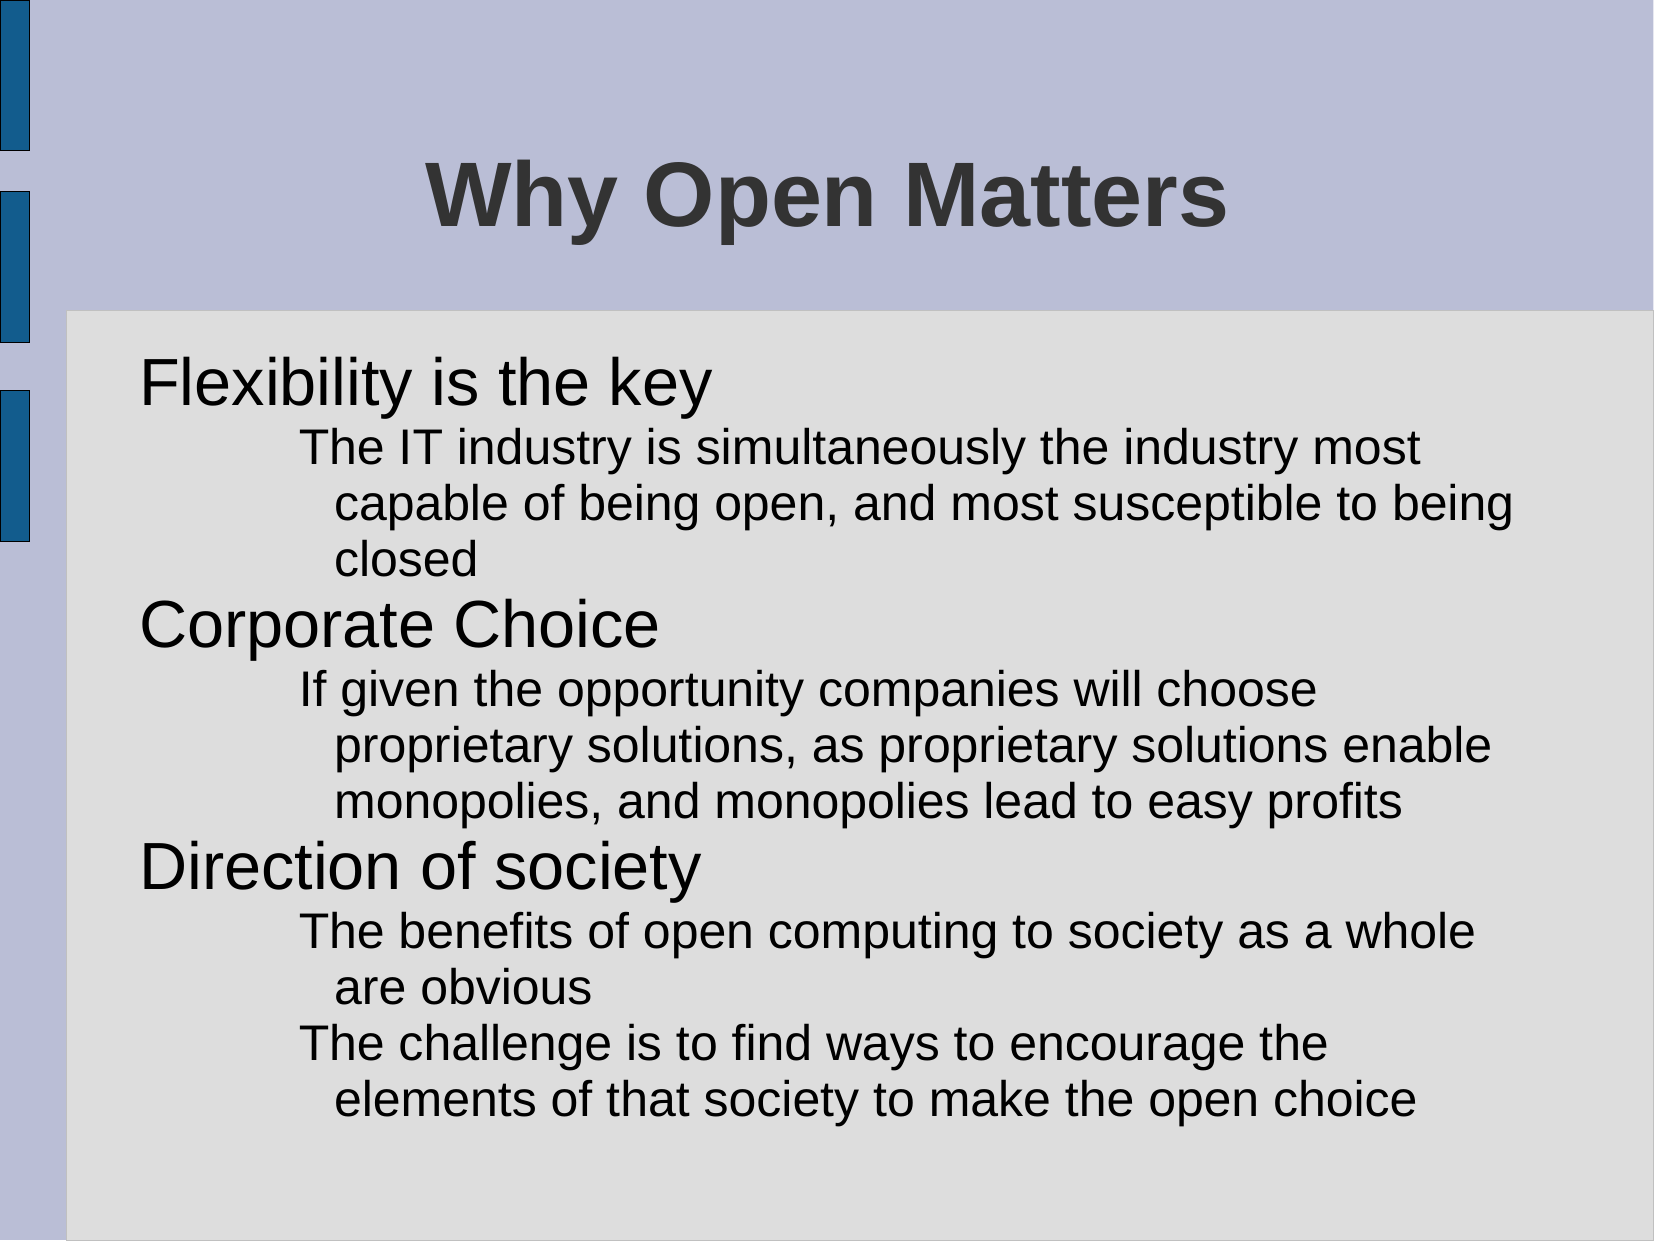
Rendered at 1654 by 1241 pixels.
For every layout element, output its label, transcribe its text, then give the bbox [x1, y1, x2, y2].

title Why Open Matters [121, 91, 1534, 299]
list Flexibility is the key The IT industry is simultaneously the industry most capable of being open, and most susceptible to being closed Corporate Choice If given the opportunity companies will choose proprietary solutions, as proprietary solutions enable monopolies, and monopolies lead to easy profits Direction of society The benefits of open computing to society as a whole are obvious The challenge is to find ways to encourage the elements of that society to make the open choice [121, 344, 1534, 1127]
